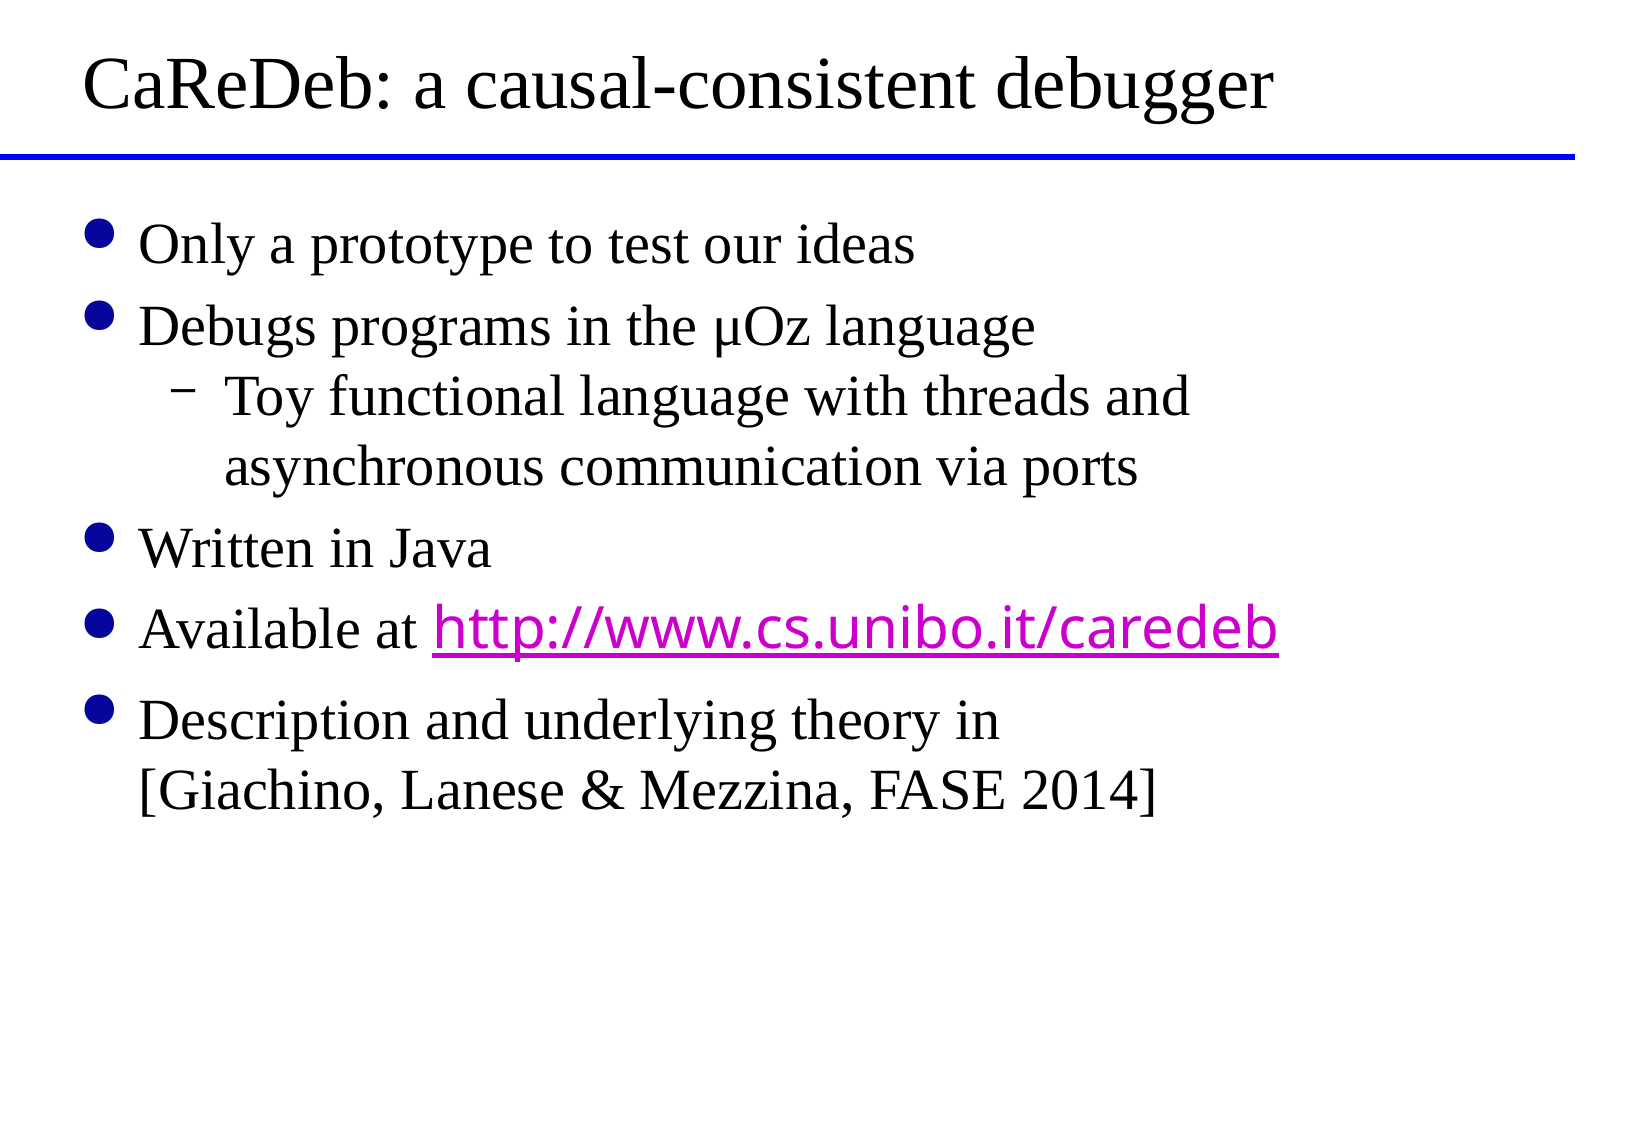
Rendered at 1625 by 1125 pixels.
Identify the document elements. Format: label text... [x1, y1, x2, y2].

title CaReDeb: a causal-consistent debugger [67, 27, 1544, 131]
list Only a prototype to test our ideas Debugs programs in the μOz language Toy functional language with threads and asynchronous communication via ports Written in Java Available at http://www.cs.unibo.it/caredeb Description and underlying theory in [Giachino, Lanese & Mezzina, FASE 2014] [67, 198, 1478, 1061]
